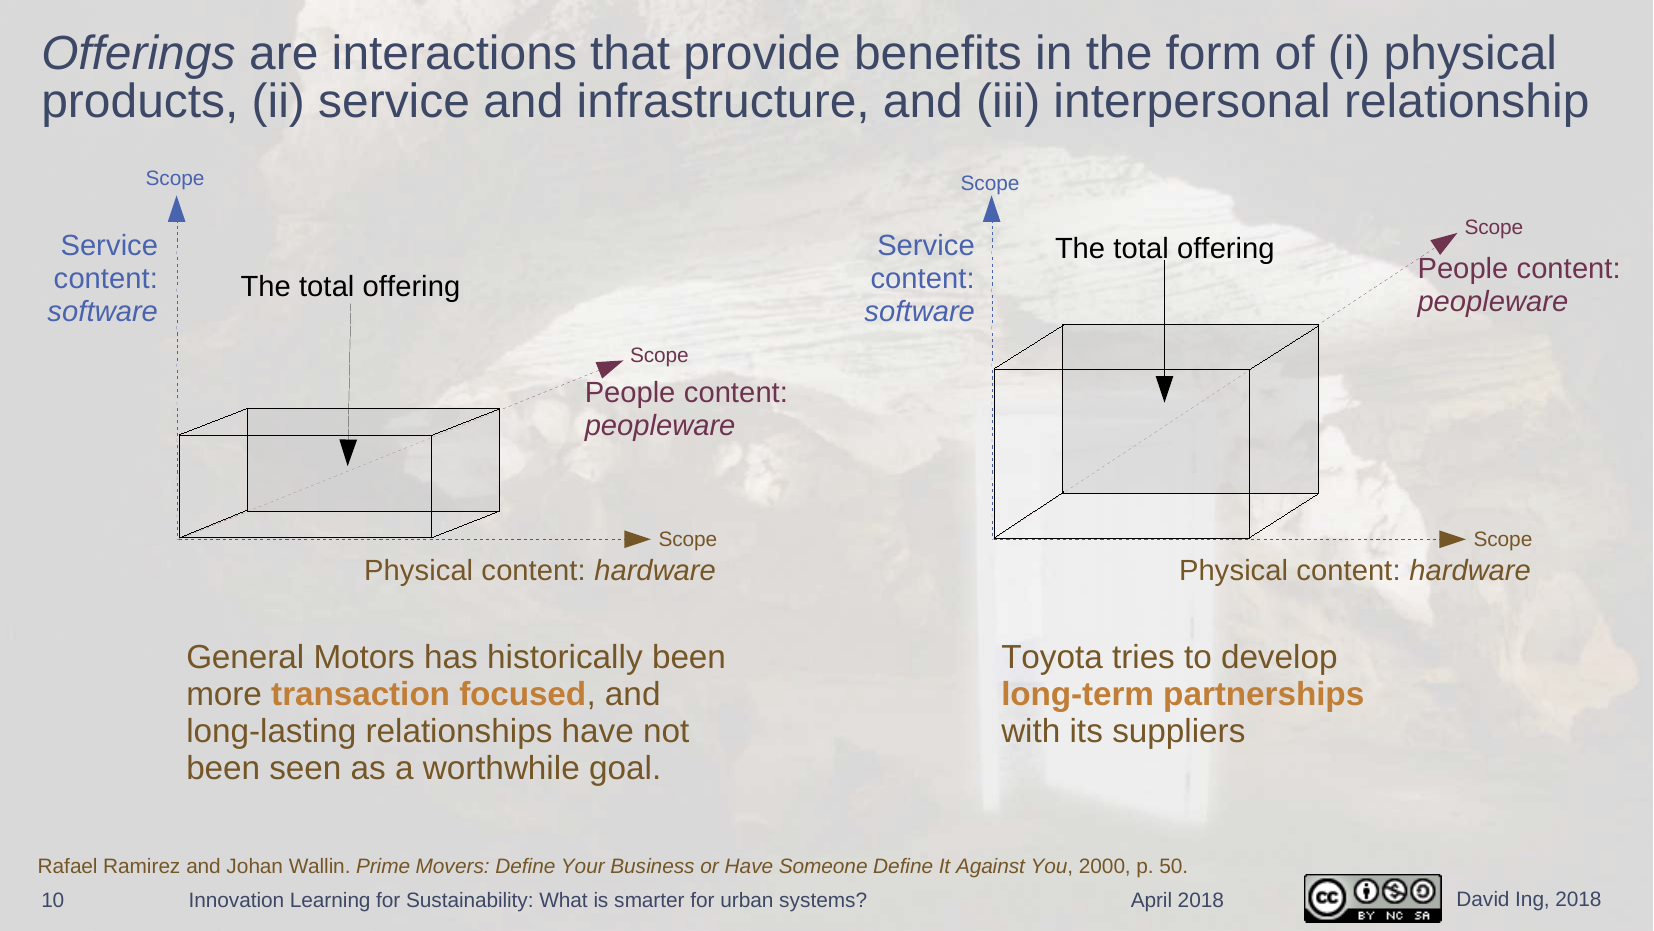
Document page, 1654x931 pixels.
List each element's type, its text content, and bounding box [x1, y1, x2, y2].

text_box [1062, 324, 1164, 369]
text_box Scope [615, 309, 776, 369]
text_box General Motors has historically been more transaction focused, and long-lasting relationships have not been seen as a worthwhile goal. [171, 630, 753, 790]
text_box Value-elevating co-creation Providers and customer mutually experience, and then improve [0, 0, 1653, 931]
text_box [1165, 324, 1319, 494]
text_box People content: peopleware [570, 369, 818, 450]
text_box Physical content: hardware [1147, 547, 1546, 597]
text_box [349, 408, 500, 512]
title Offerings are interactions that provide benefits in the form of (i) physical products, (ii) service and infrastructure, and (iii) interpersonal relationship [41, 30, 1613, 173]
text_box Rafael Ramirez and Johan Wallin. Prime Movers: Define Your Business or Have Someone Define It Against You, 2000, p. 50. [37, 854, 1501, 885]
text_box Scope [643, 517, 737, 563]
text_box The total offering [219, 259, 482, 311]
text_box People content: peopleware [1402, 245, 1637, 326]
text_box Service content: software [0, 220, 174, 336]
text_box Toyota tries to develop long-term partnerships with its suppliers [986, 630, 1568, 790]
text_box Service content: software [816, 220, 990, 336]
text_box Scope [95, 154, 255, 197]
text_box [247, 436, 431, 512]
text_box Scope [910, 138, 1070, 203]
text_box Scope [1449, 181, 1610, 245]
text_box [1062, 370, 1249, 494]
text_box The total offering [1040, 224, 1290, 273]
picture [1304, 885, 1442, 923]
text_box Scope [1458, 520, 1566, 559]
text_box [247, 408, 348, 435]
text_box Physical content: hardware [332, 547, 731, 597]
